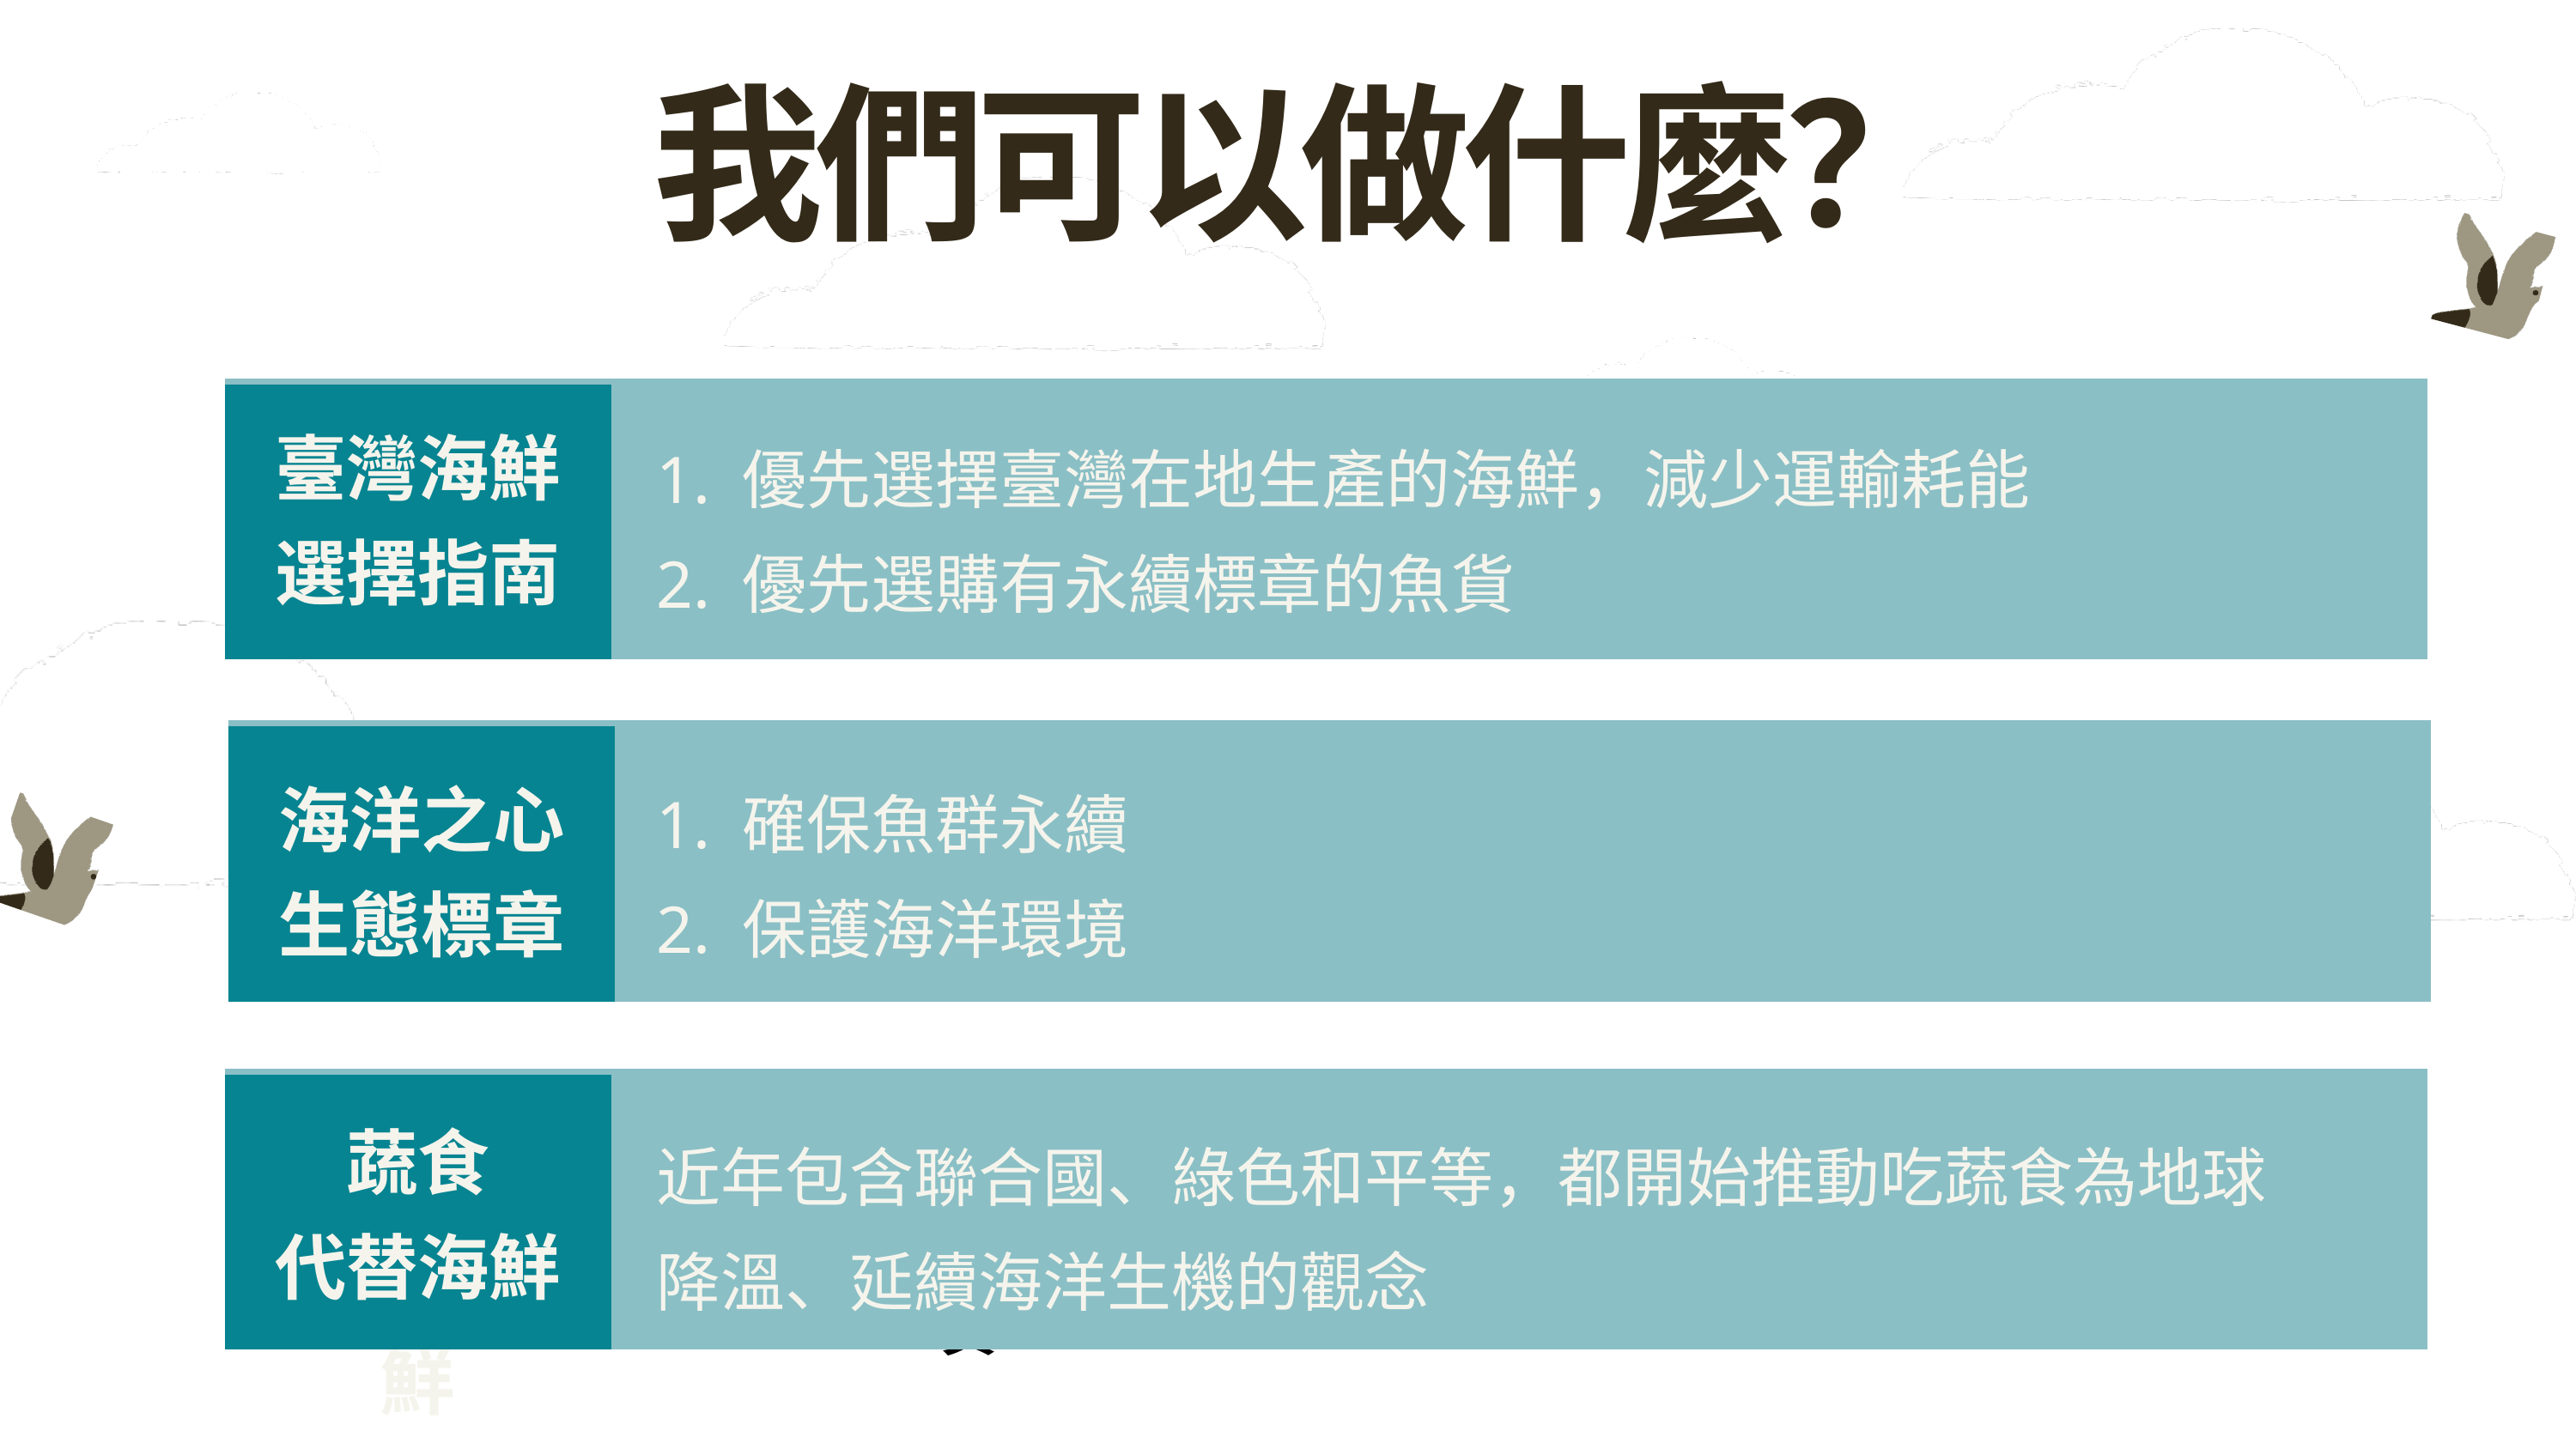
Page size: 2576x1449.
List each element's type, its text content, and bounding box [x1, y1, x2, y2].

text_box 海洋之心 生態標章 [271, 755, 573, 961]
text_box 我們可以做什麼？ [443, 116, 2166, 264]
text_box 臺灣海鮮 選擇指南 [267, 403, 568, 608]
text_box 近年包含聯合國、綠色和平等，都開始推動吃蔬食為地球降溫、延續海洋生機的觀念 [656, 1108, 2306, 1322]
text_box [1902, 27, 2506, 203]
text_box 1. 確保魚群永續 2. 保護海洋環境 [656, 755, 1255, 970]
text_box [2431, 211, 2556, 344]
text_box [0, 264, 2576, 1002]
text_box 1. 優先選擇臺灣在地生產的海鮮，減少運輸耗能 2. 優先選購有永續標章的魚貨 [656, 410, 2306, 624]
text_box 蔬食 代替海鮮 [267, 1098, 568, 1409]
text_box [224, 1028, 2427, 1349]
text_box [95, 91, 381, 174]
